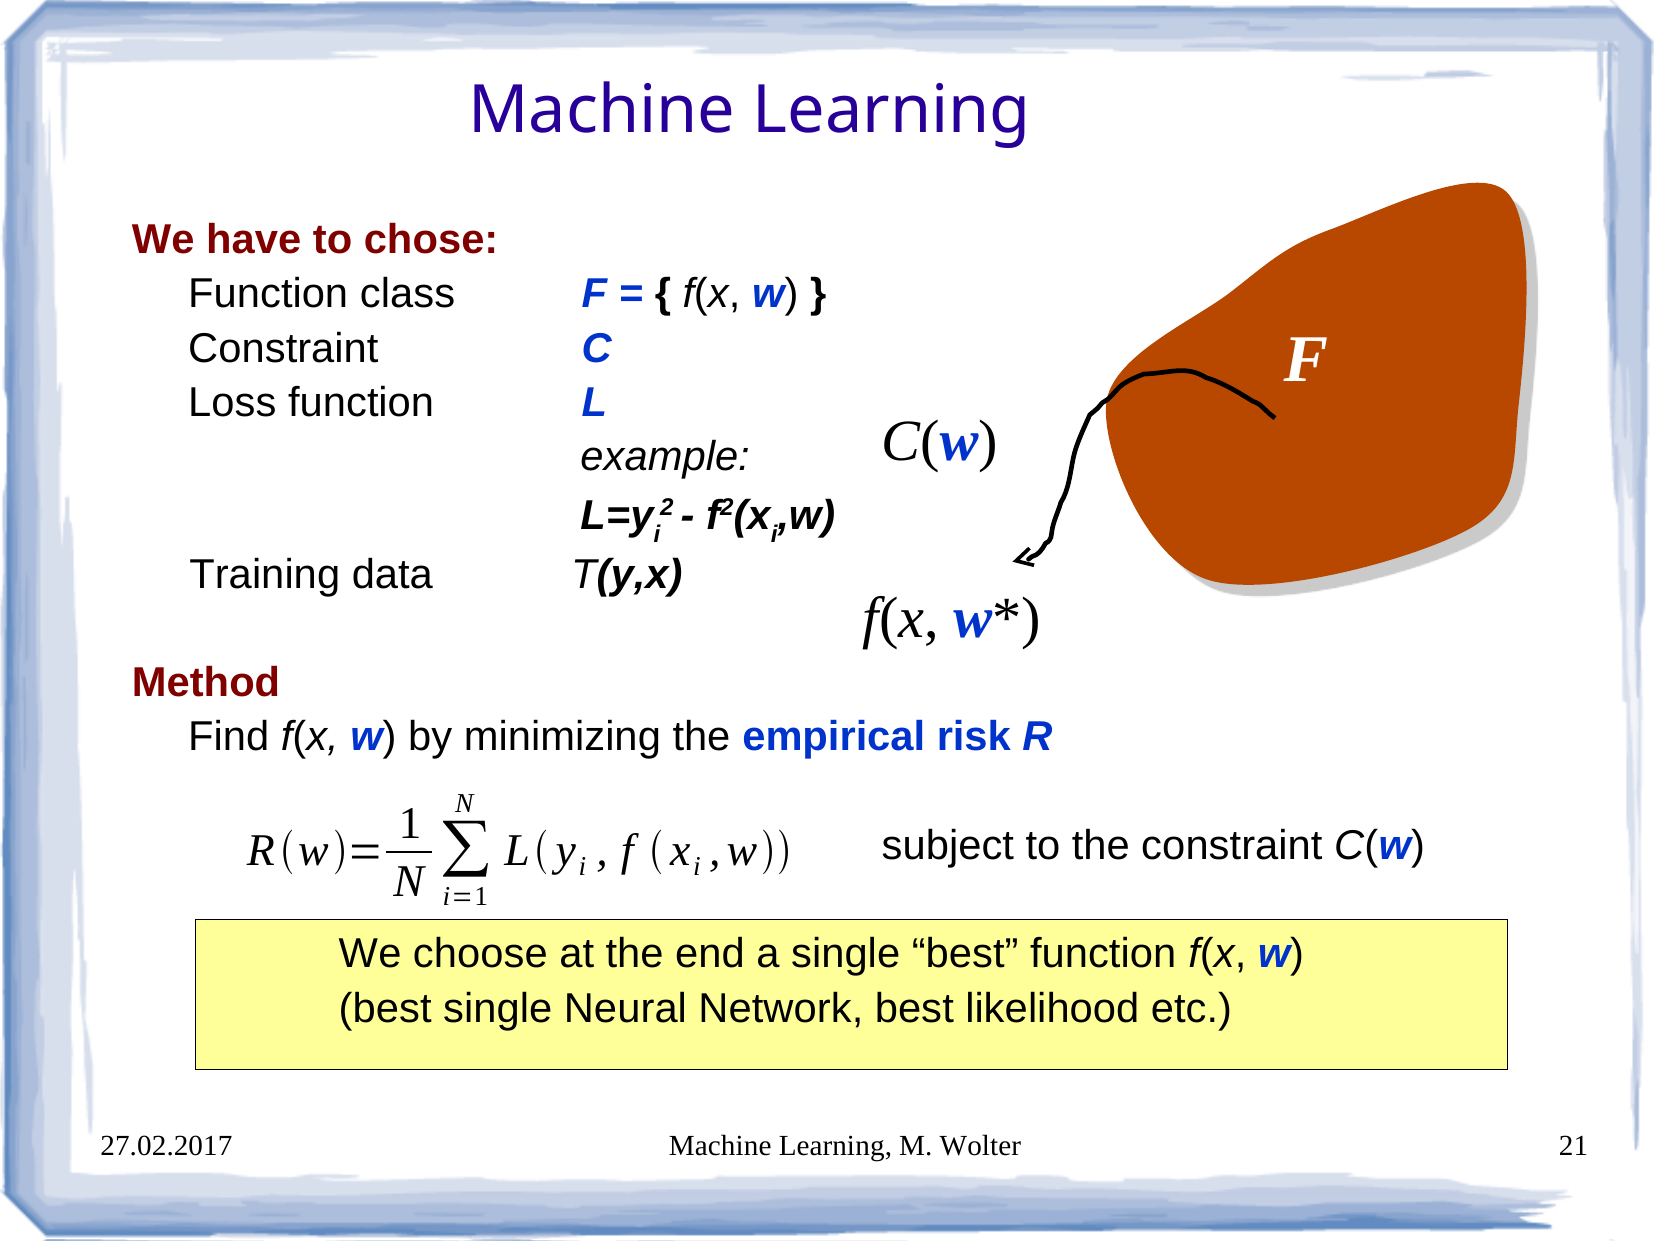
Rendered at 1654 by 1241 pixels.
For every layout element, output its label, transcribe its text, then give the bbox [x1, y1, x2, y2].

text_box [1105, 182, 1527, 585]
list We have to chose: Function class F = { f(x, w) } Constraint C Loss function L example: L=yi2 - f2(xi,w) Training data T(y,x) Method Find f(x, w) by minimizing the empirical risk R subject to the constraint C(w) We choose at the end a single “best” function f(x, w) (best single Neural Network, best likelihood etc.) [116, 212, 1538, 1215]
chart [238, 788, 798, 911]
picture [0, 0, 1654, 1241]
title Machine Learning [112, 0, 1388, 218]
text_box C(w) [866, 400, 1013, 481]
text_box f(x, w*) [848, 577, 1056, 658]
text_box F [1269, 314, 1344, 405]
